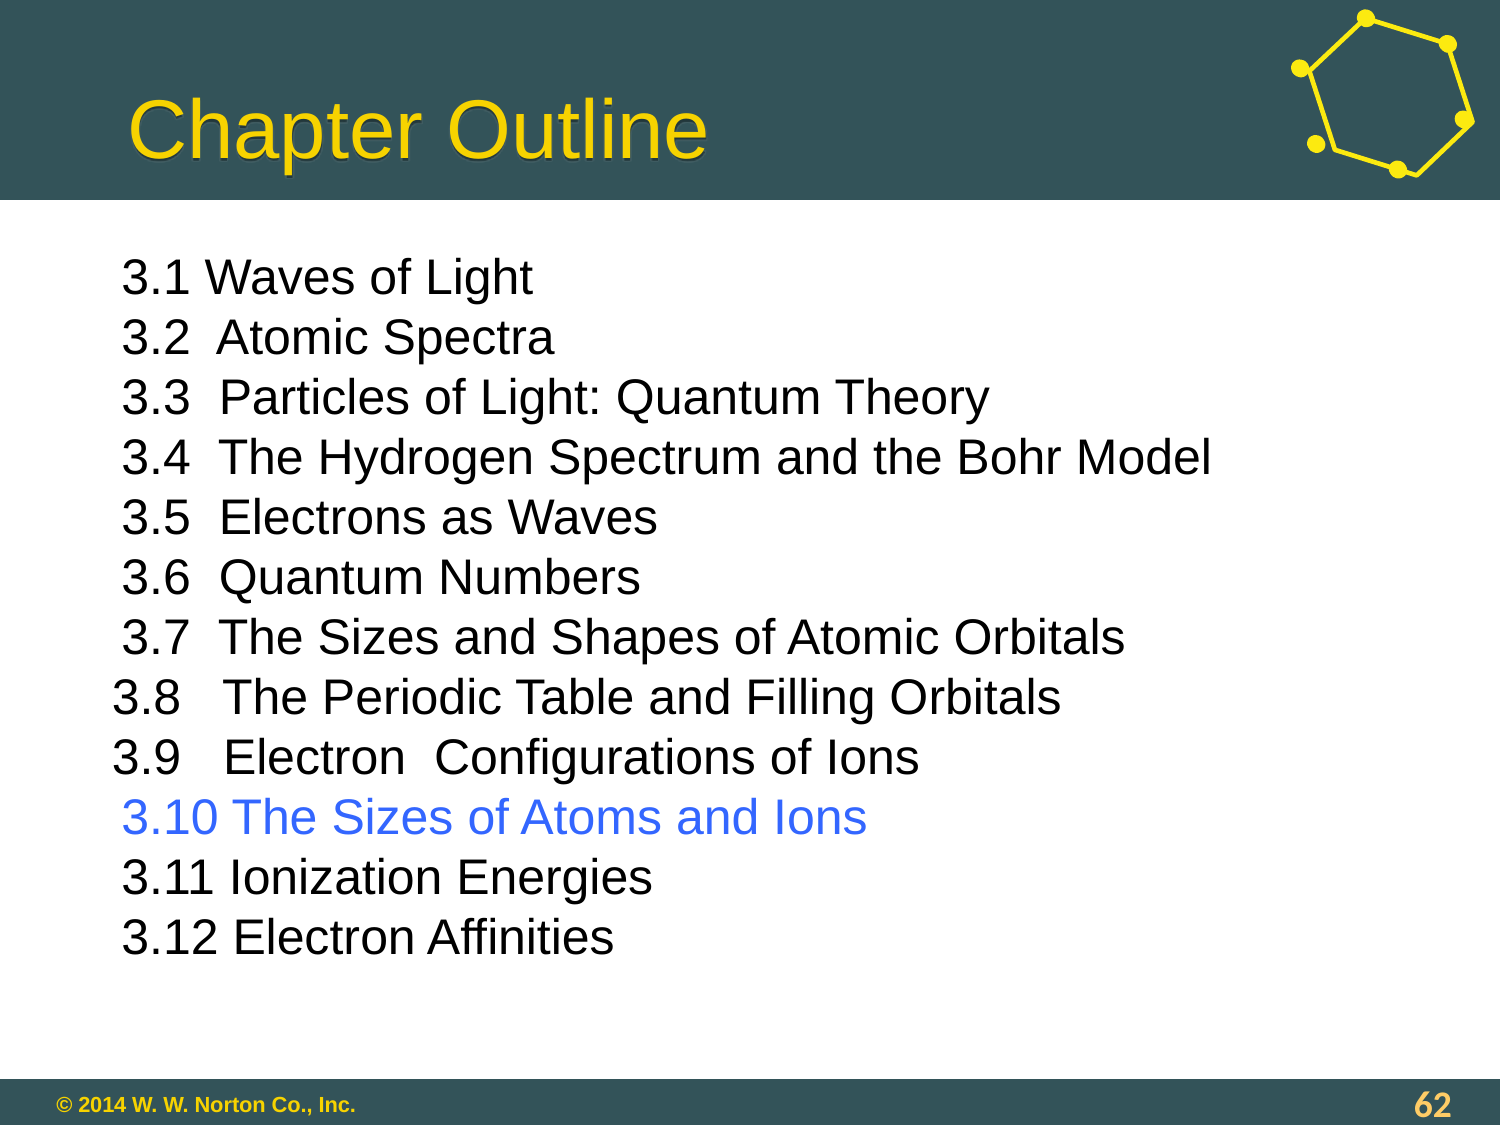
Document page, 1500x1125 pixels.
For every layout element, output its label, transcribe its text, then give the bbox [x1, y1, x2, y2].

list 3.1 Waves of Light 3.2 Atomic Spectra 3.3 Particles of Light: Quantum Theory 3.4 The Hydrogen Spectrum and the Bohr Model 3.5 Electrons as Waves 3.6 Quantum Numbers 3.7 The Sizes and Shapes of Atomic Orbitals 3.8 The Periodic Table and Filling Orbitals 3.9 Electron Configurations of Ions 3.10 The Sizes of Atoms and Ions 3.11 Ionization Energies 3.12 Electron Affinities [96, 237, 1322, 988]
slide_number <number> [1390, 1076, 1468, 1125]
title Chapter Outline [112, 50, 1388, 200]
